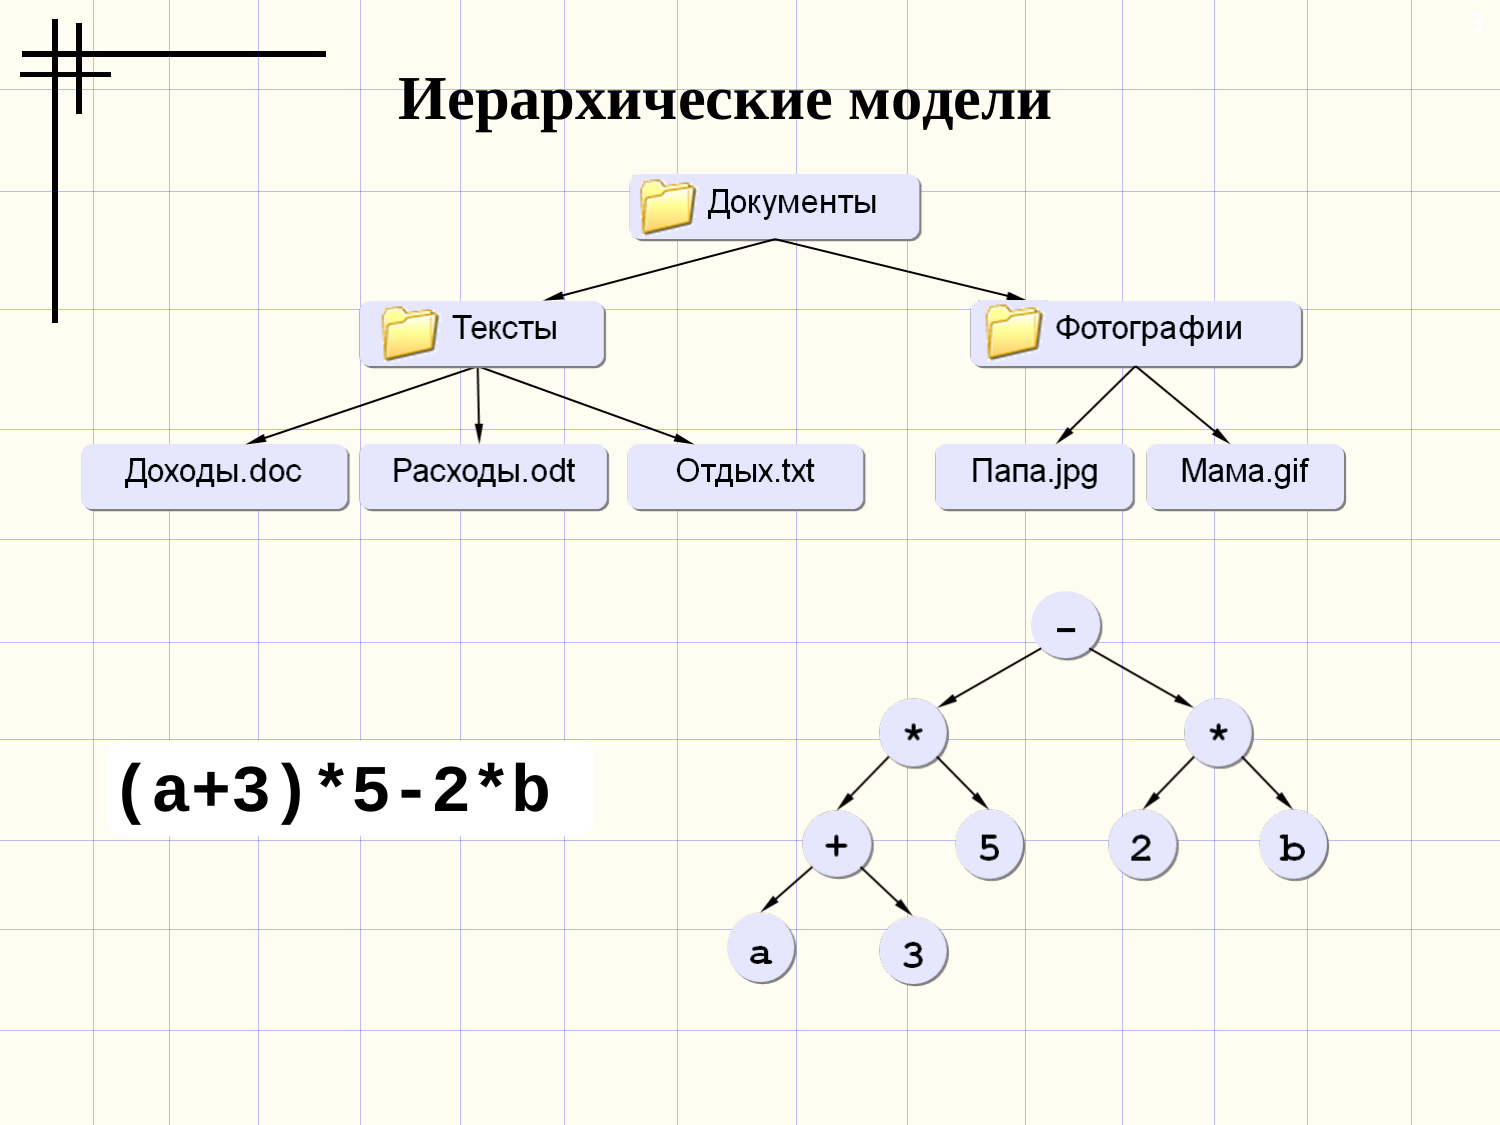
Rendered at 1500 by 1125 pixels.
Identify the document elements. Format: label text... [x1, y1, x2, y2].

picture [80, 170, 1347, 513]
title Иерархические модели [354, 49, 1426, 127]
text_box (a+3)*5-2*b [107, 740, 594, 837]
picture [722, 590, 1334, 987]
text_box <номер> [1148, 0, 1499, 75]
